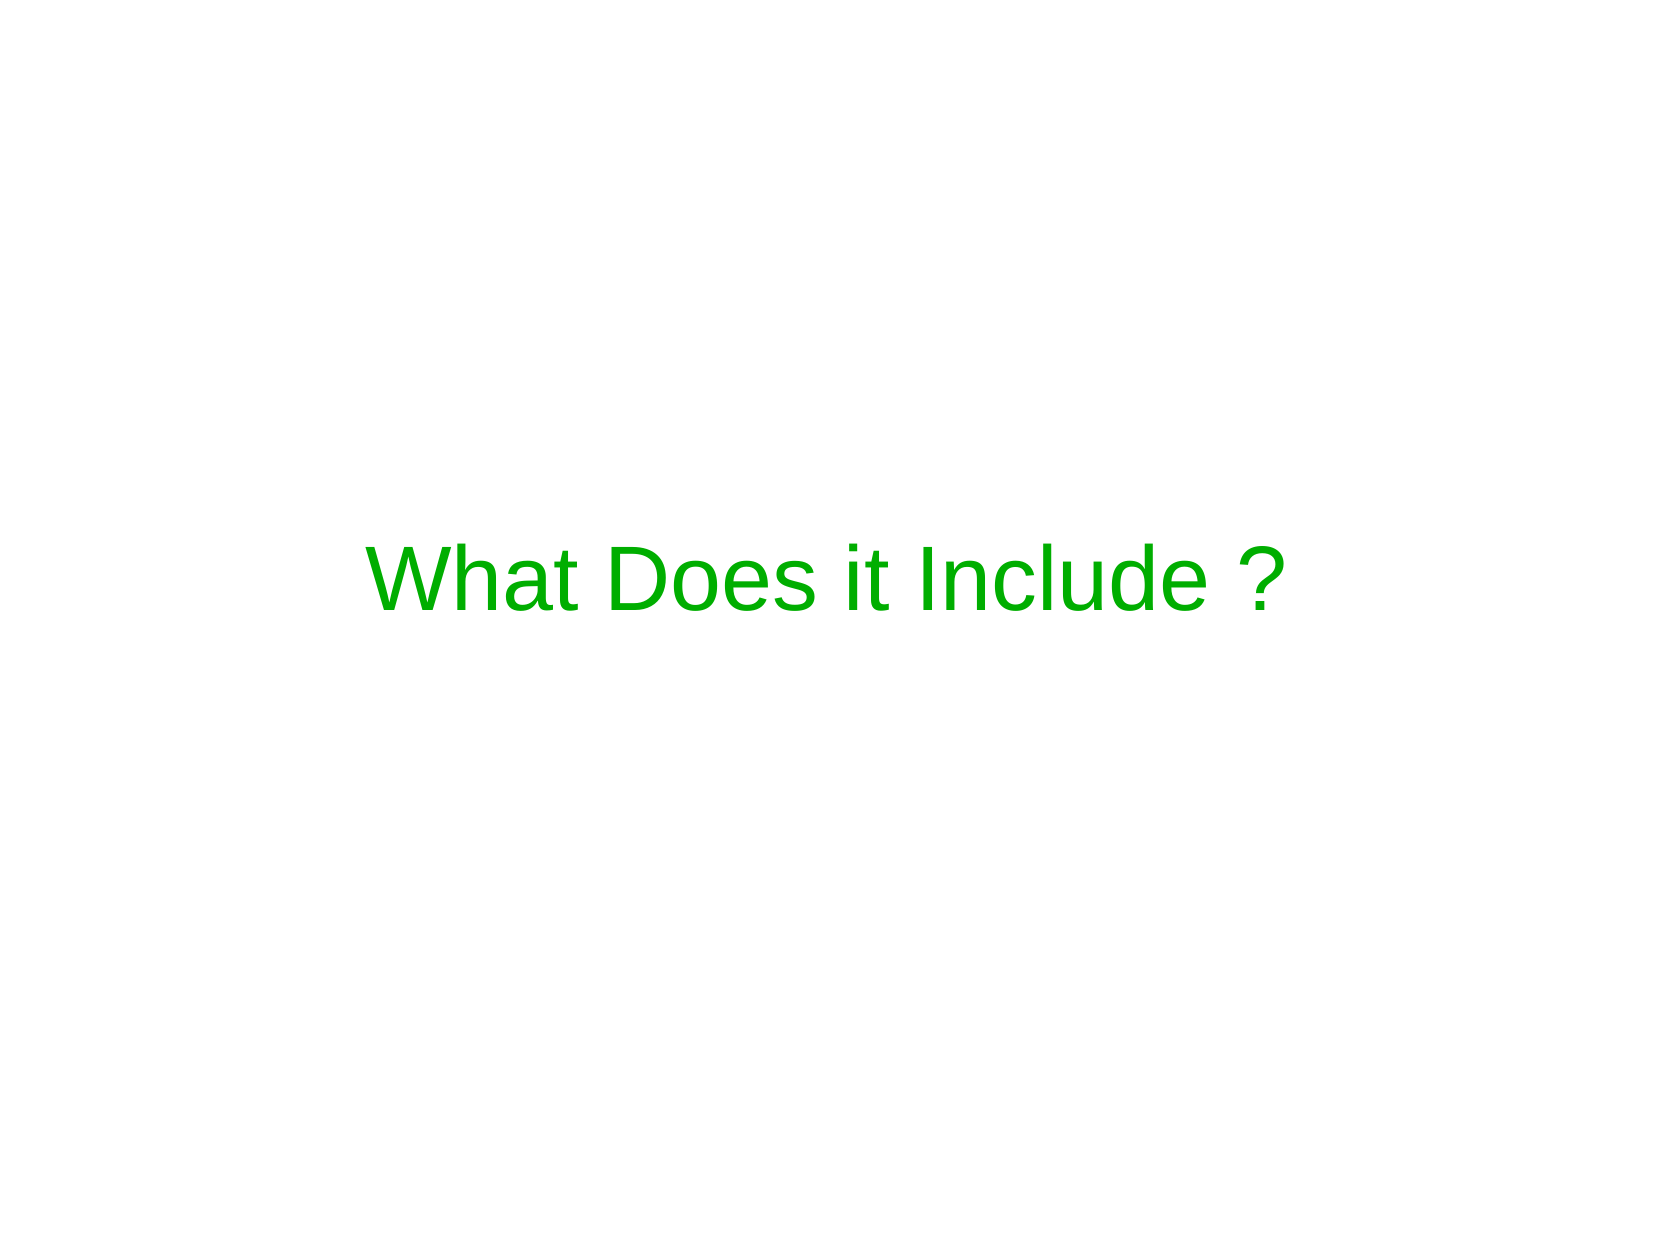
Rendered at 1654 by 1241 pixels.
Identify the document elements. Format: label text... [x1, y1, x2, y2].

subtitle What Does it Include ? [82, 49, 1571, 1109]
